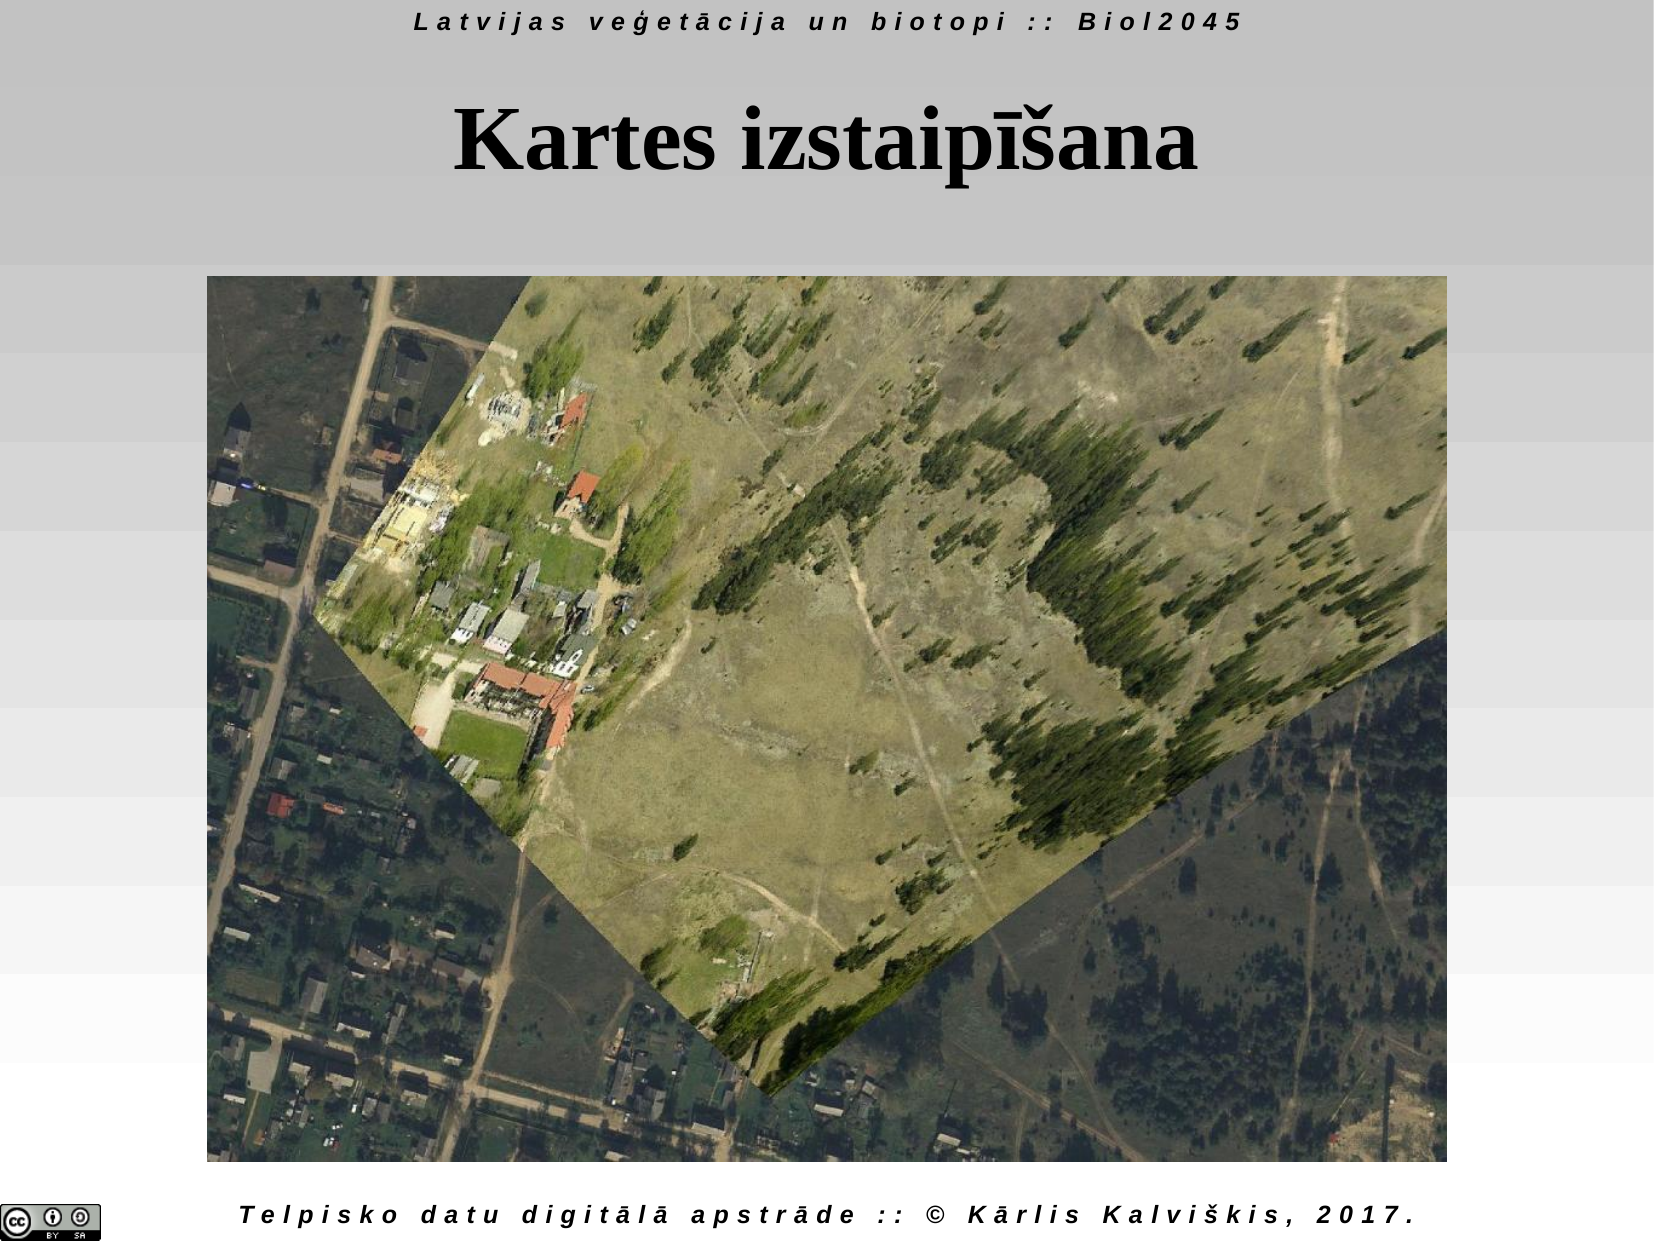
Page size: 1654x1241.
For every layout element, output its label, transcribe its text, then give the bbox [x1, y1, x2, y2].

picture [0, 0, 1654, 1241]
title Kartes izstaipīšana [29, 43, 1625, 234]
